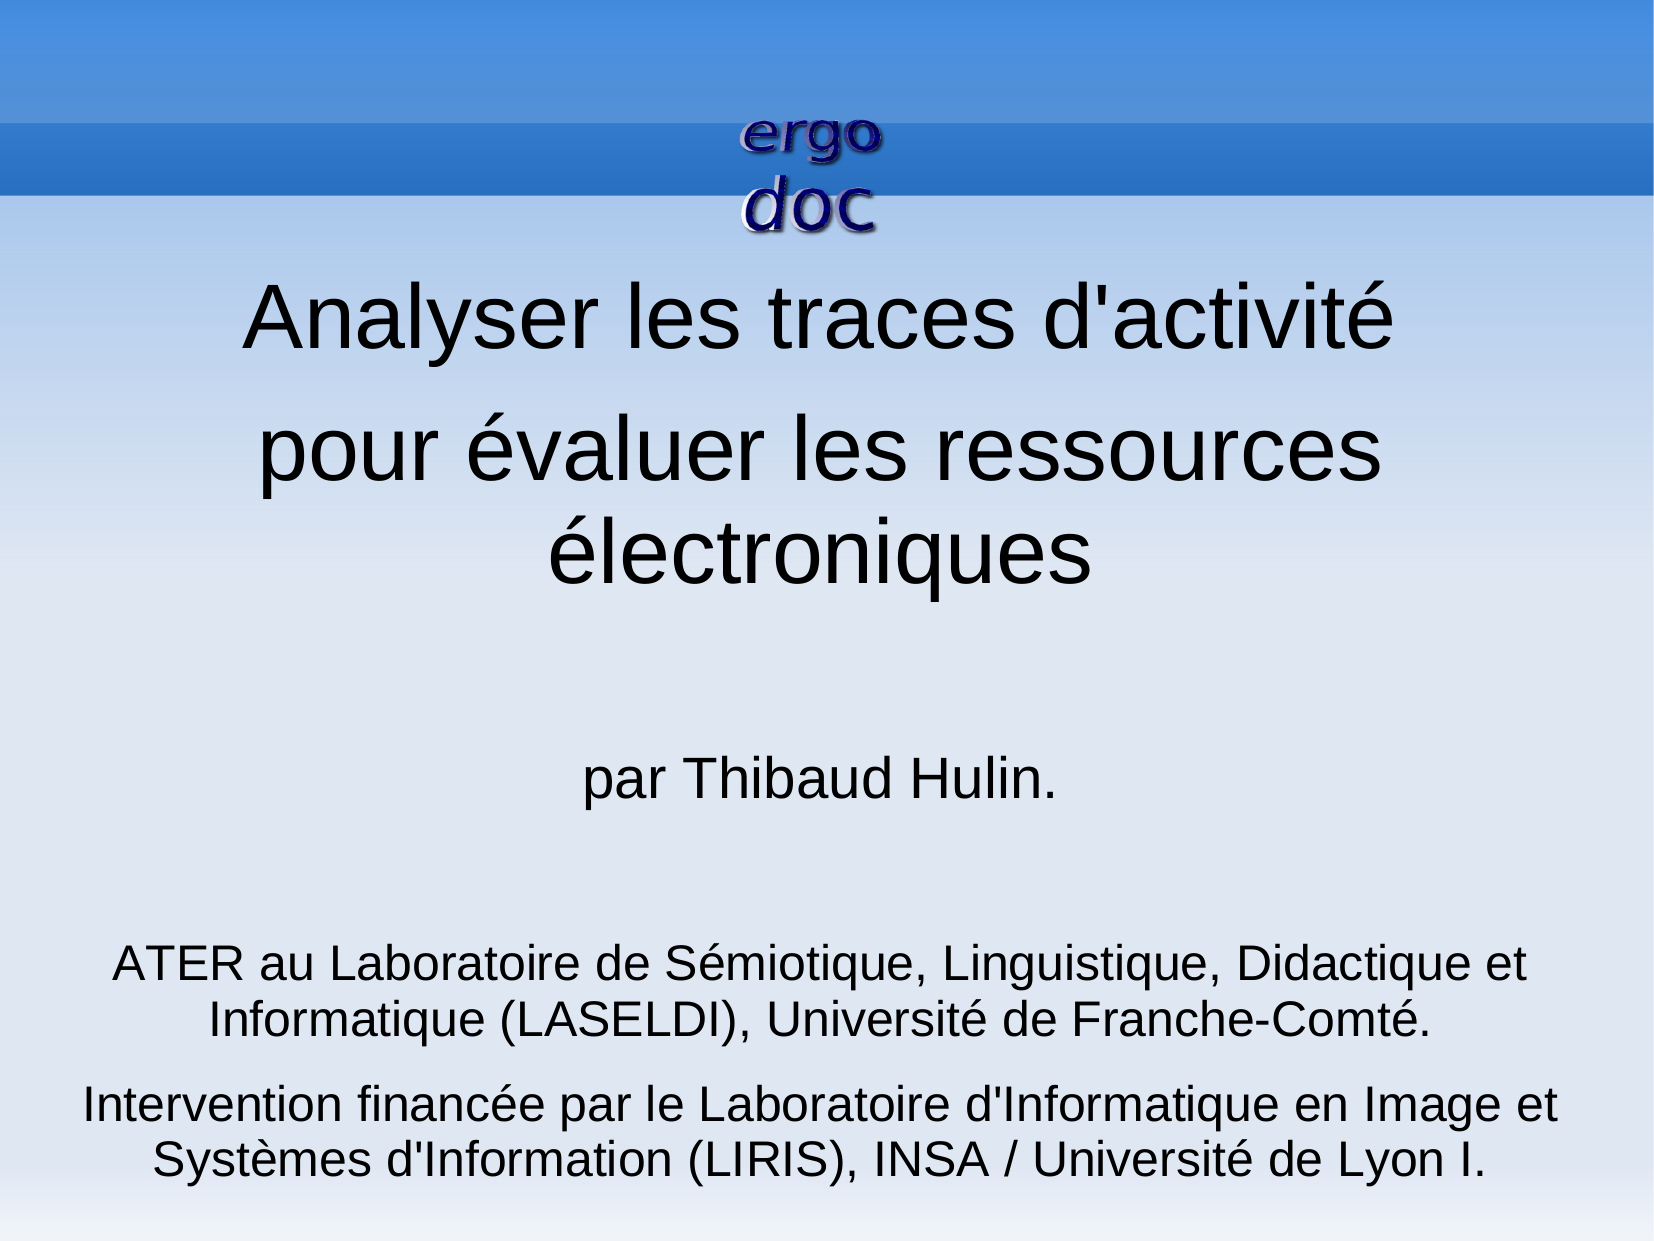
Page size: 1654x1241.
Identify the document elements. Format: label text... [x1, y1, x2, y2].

list Analyser les traces d'activité pour évaluer les ressources électroniques par Thibaud Hulin. ATER au Laboratoire de Sémiotique, Linguistique, Didactique et Informatique (LASELDI), Université de Franche-Comté. Intervention financée par le Laboratoire d'Informatique en Image et Systèmes d'Information (LIRIS), INSA / Université de Lyon I. [76, 265, 1565, 1188]
picture [0, 0, 1654, 1241]
